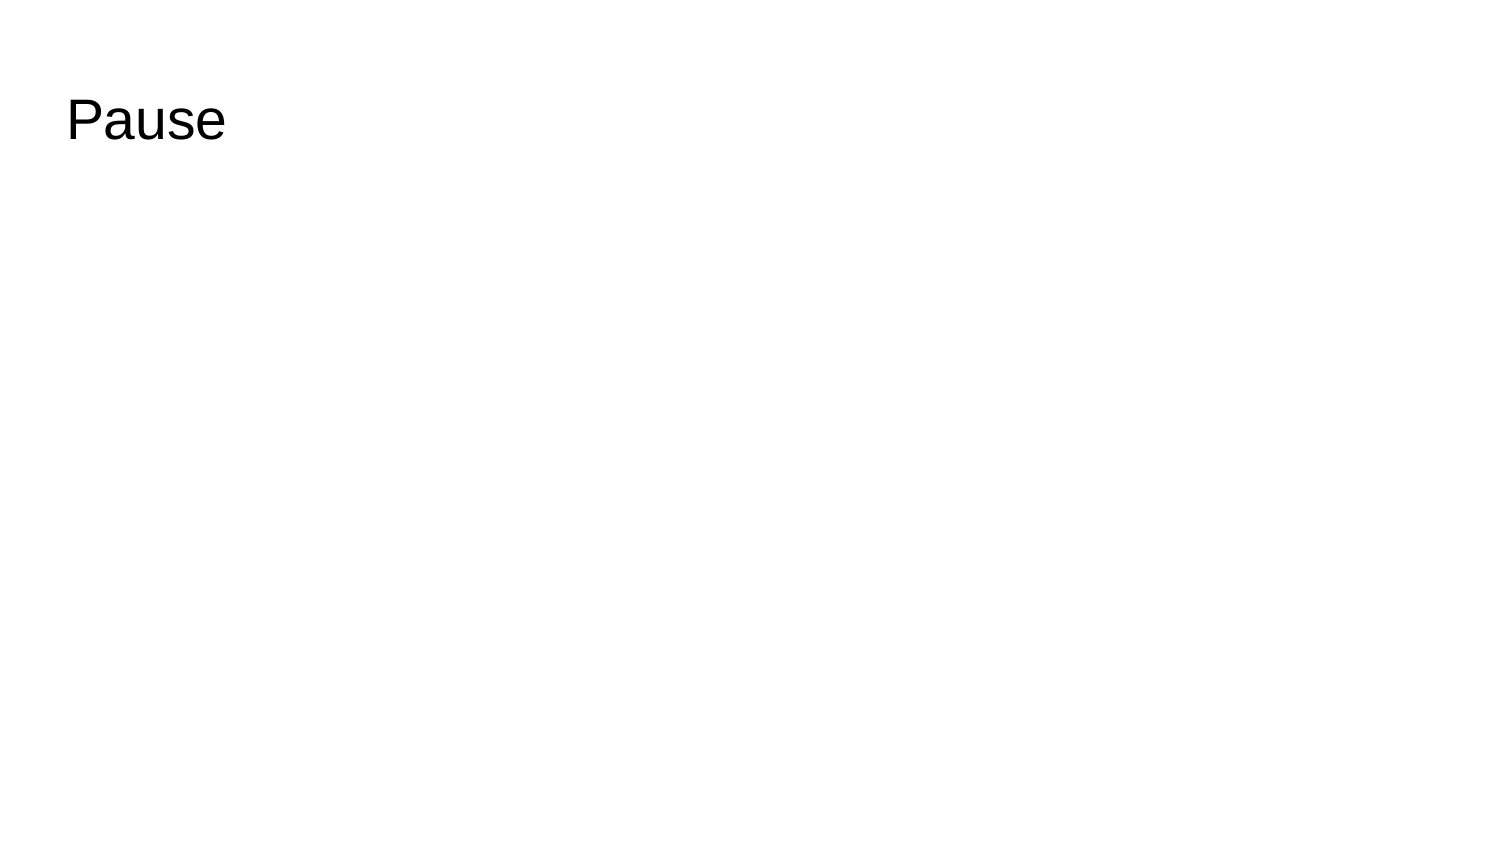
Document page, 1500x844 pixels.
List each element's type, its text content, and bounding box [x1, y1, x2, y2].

title Pause [51, 72, 1449, 167]
